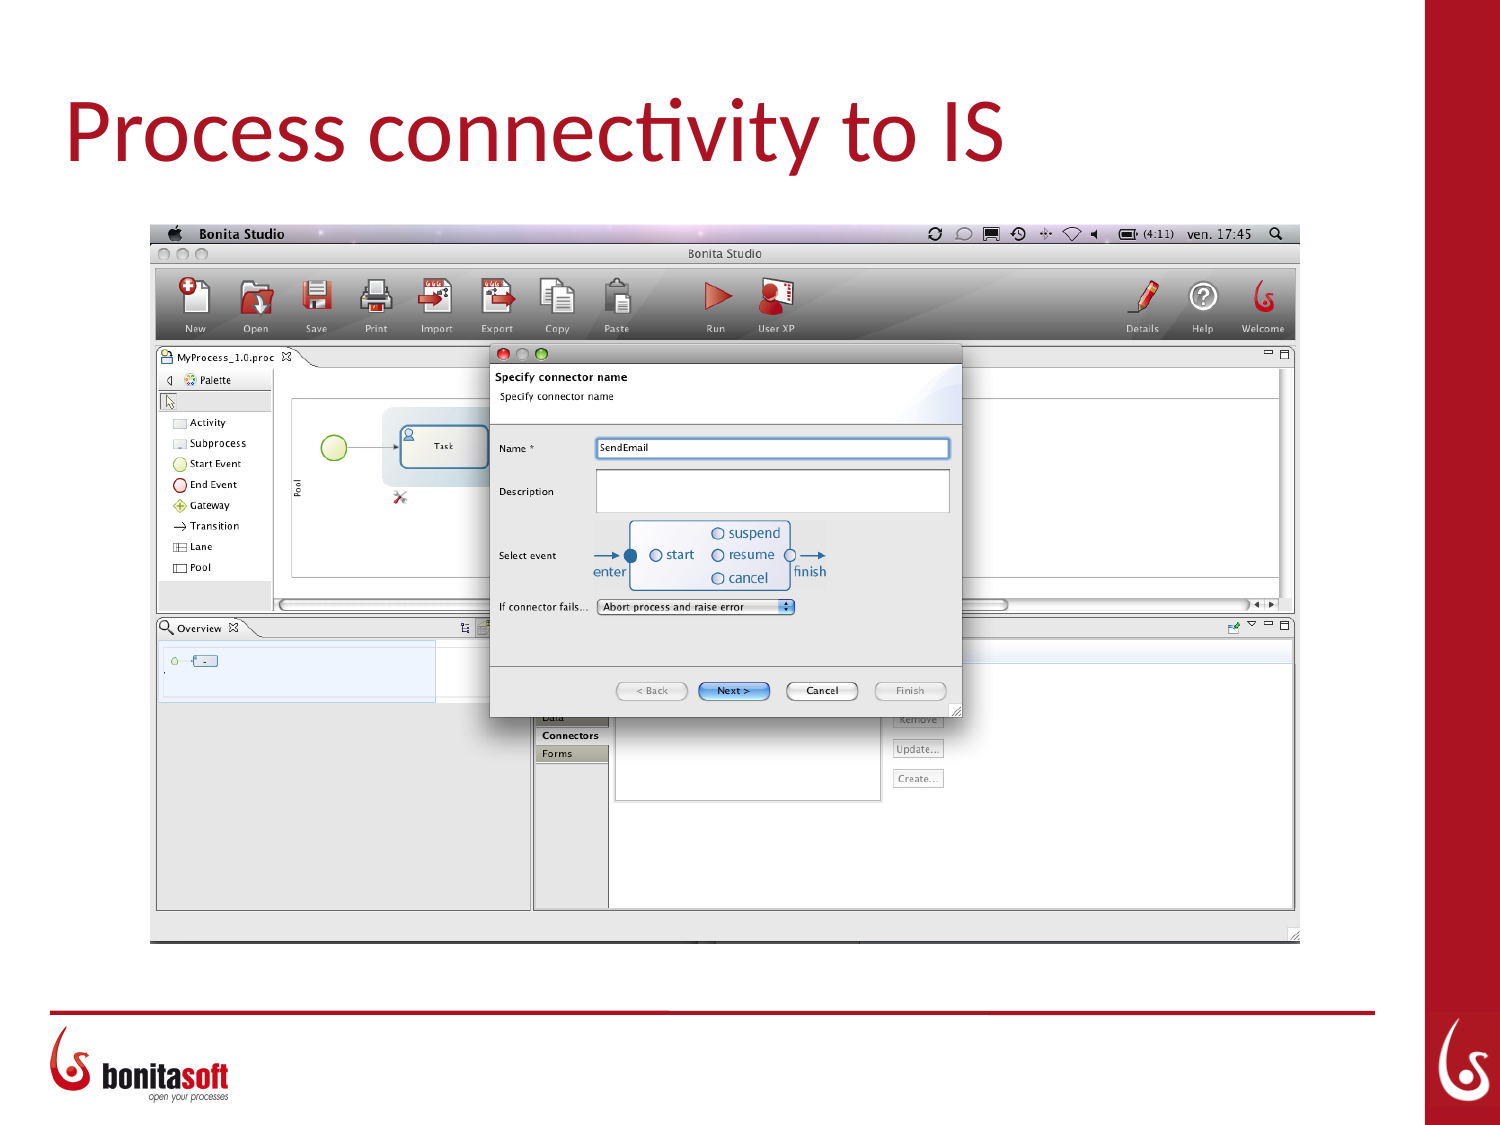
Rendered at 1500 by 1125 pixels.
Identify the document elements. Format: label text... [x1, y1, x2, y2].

picture [150, 224, 1300, 944]
title Process connectivity to IS [50, 45, 1375, 233]
picture [1430, 1012, 1500, 1107]
picture [50, 1026, 228, 1103]
